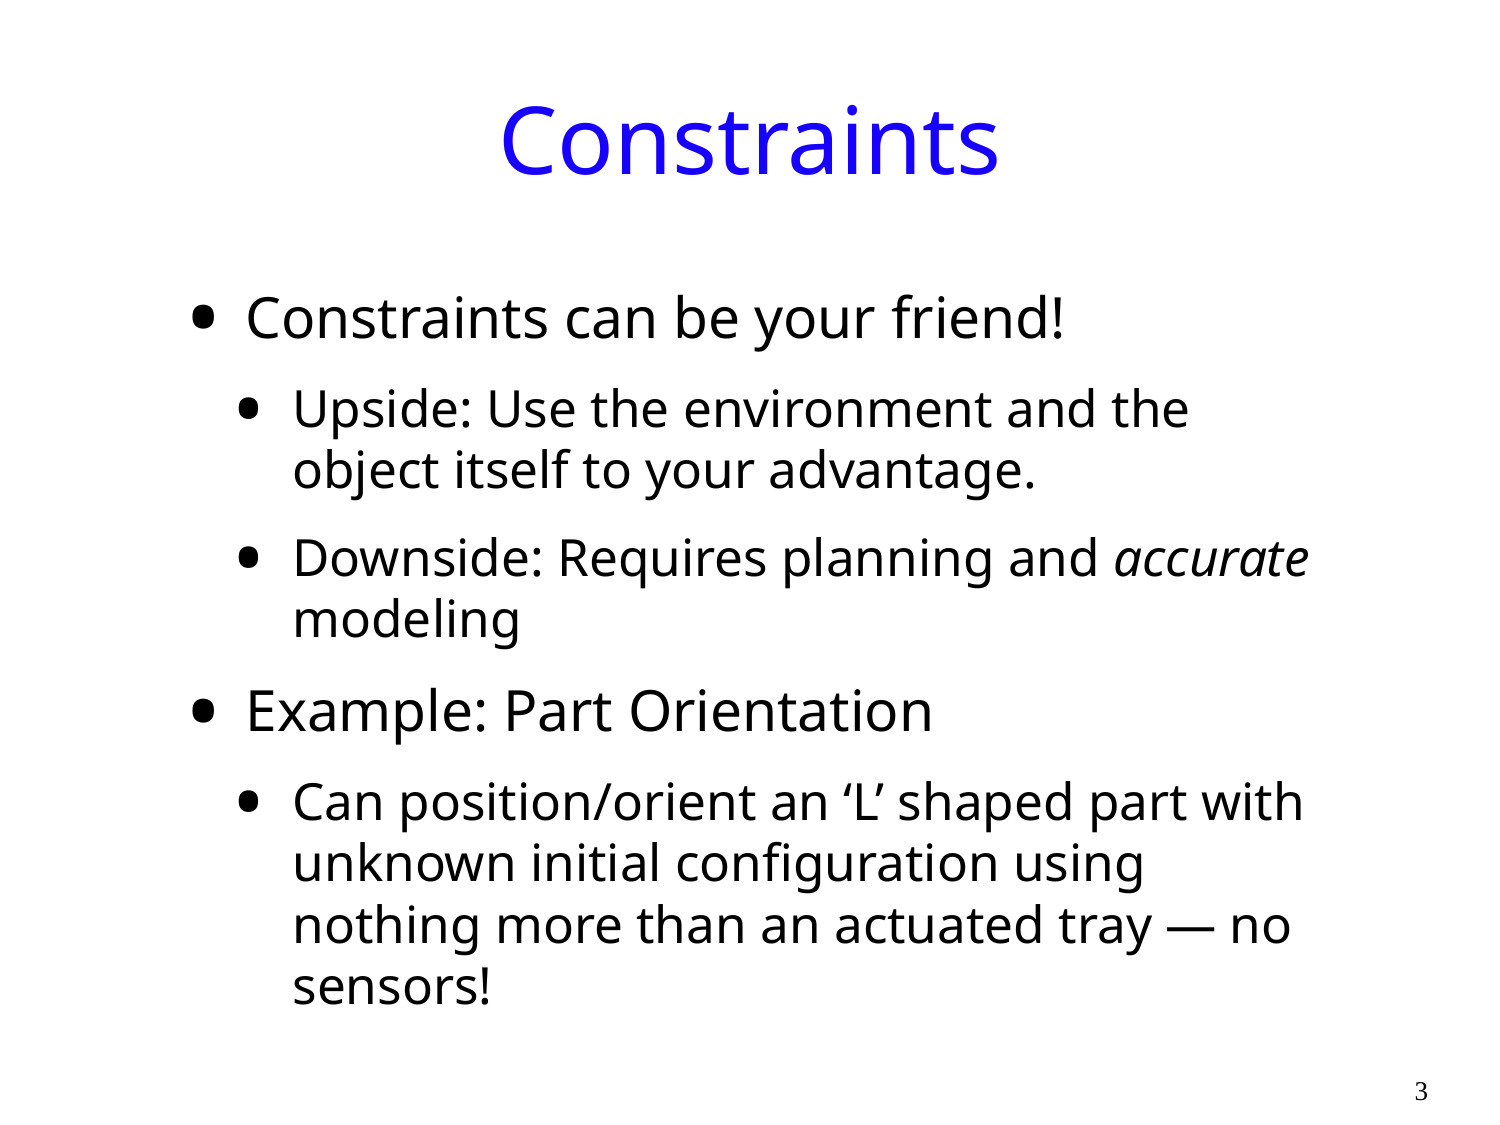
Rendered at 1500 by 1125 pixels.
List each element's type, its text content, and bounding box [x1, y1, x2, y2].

list Constraints can be your friend! Upside: Use the environment and the object itself to your advantage. Downside: Requires planning and accurate modeling Example: Part Orientation Can position/orient an ‘L’ shaped part with unknown initial configuration using nothing more than an actuated tray — no sensors! [146, 275, 1354, 1023]
title Constraints [146, 21, 1354, 253]
